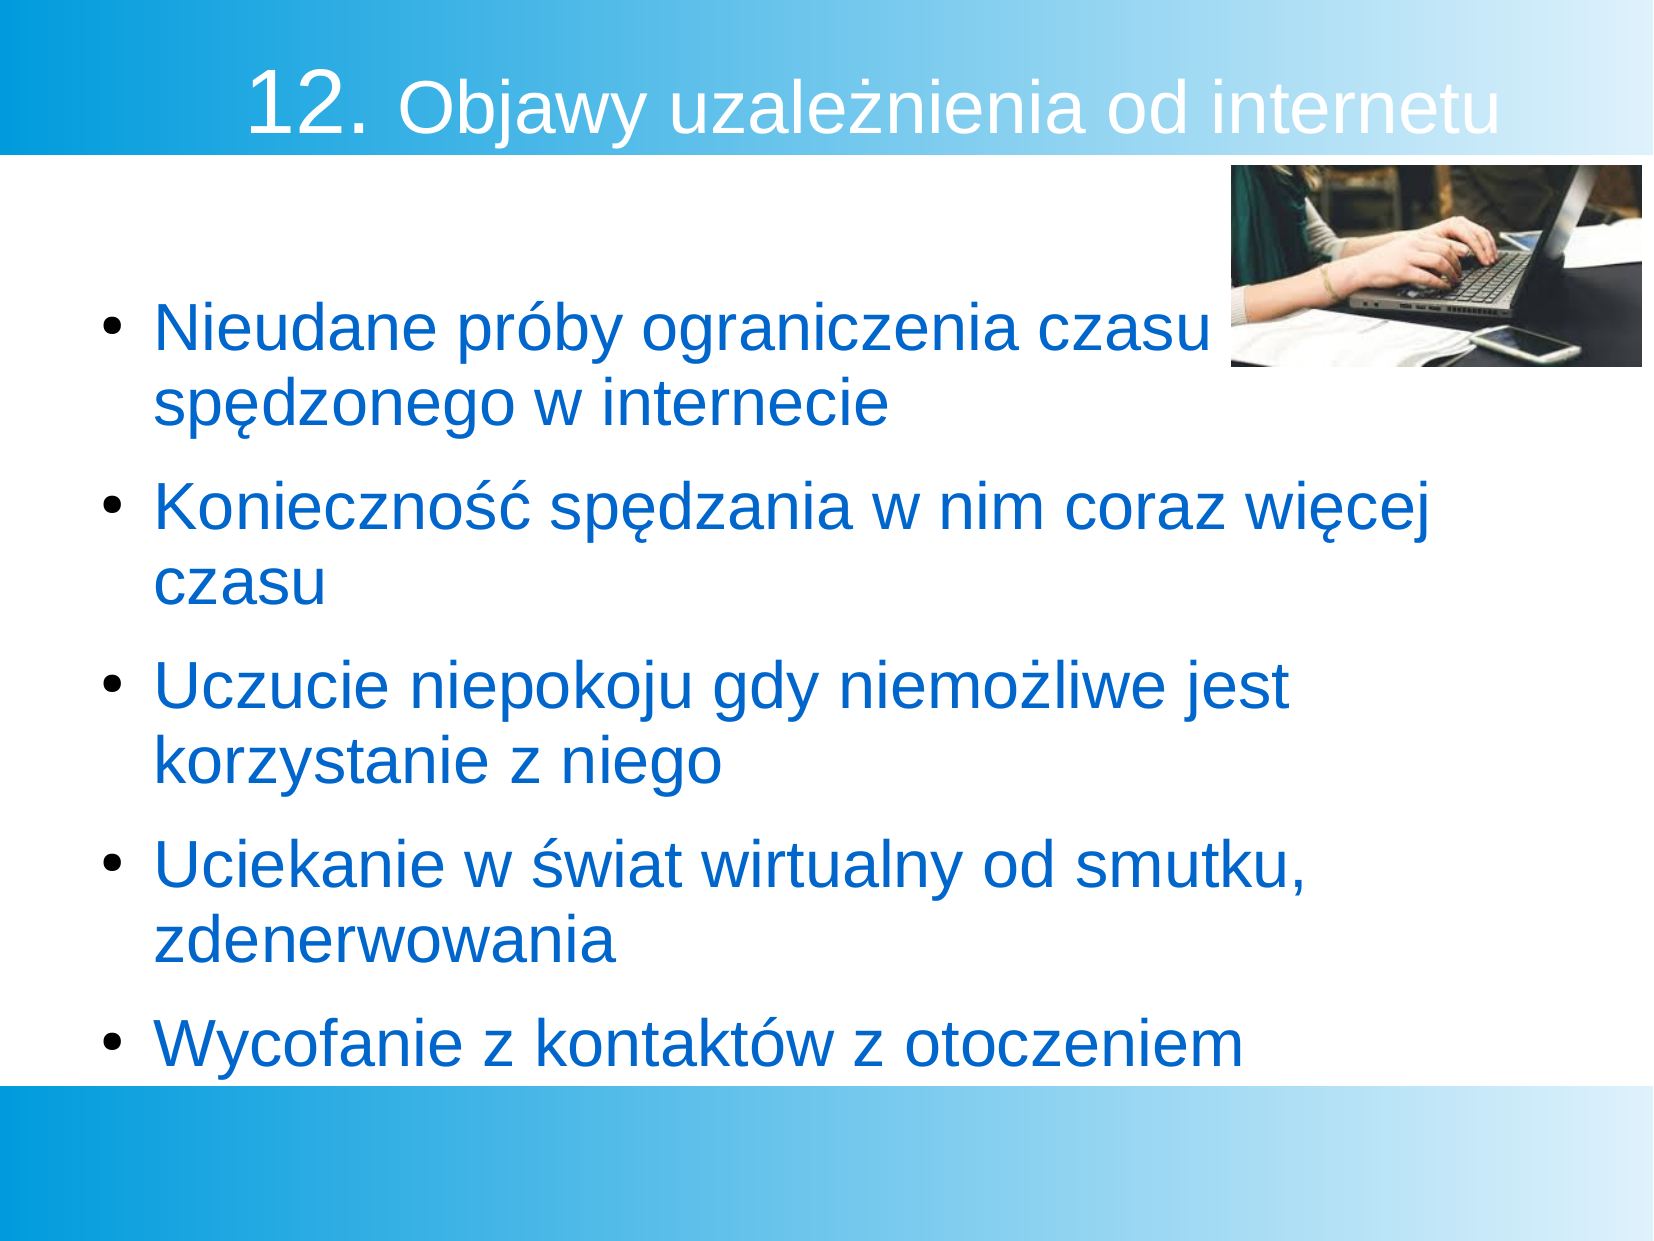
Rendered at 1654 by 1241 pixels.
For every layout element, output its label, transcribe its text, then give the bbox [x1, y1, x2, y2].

picture [1231, 165, 1642, 367]
title 12. Objawy uzależnienia od internetu [0, 20, 1654, 184]
list Nieudane próby ograniczenia czasu spędzonego w internecie Konieczność spędzania w nim coraz więcej czasu Uczucie niepokoju gdy niemożliwe jest korzystanie z niego Uciekanie w świat wirtualny od smutku, zdenerwowania Wycofanie z kontaktów z otoczeniem [82, 290, 1571, 1010]
